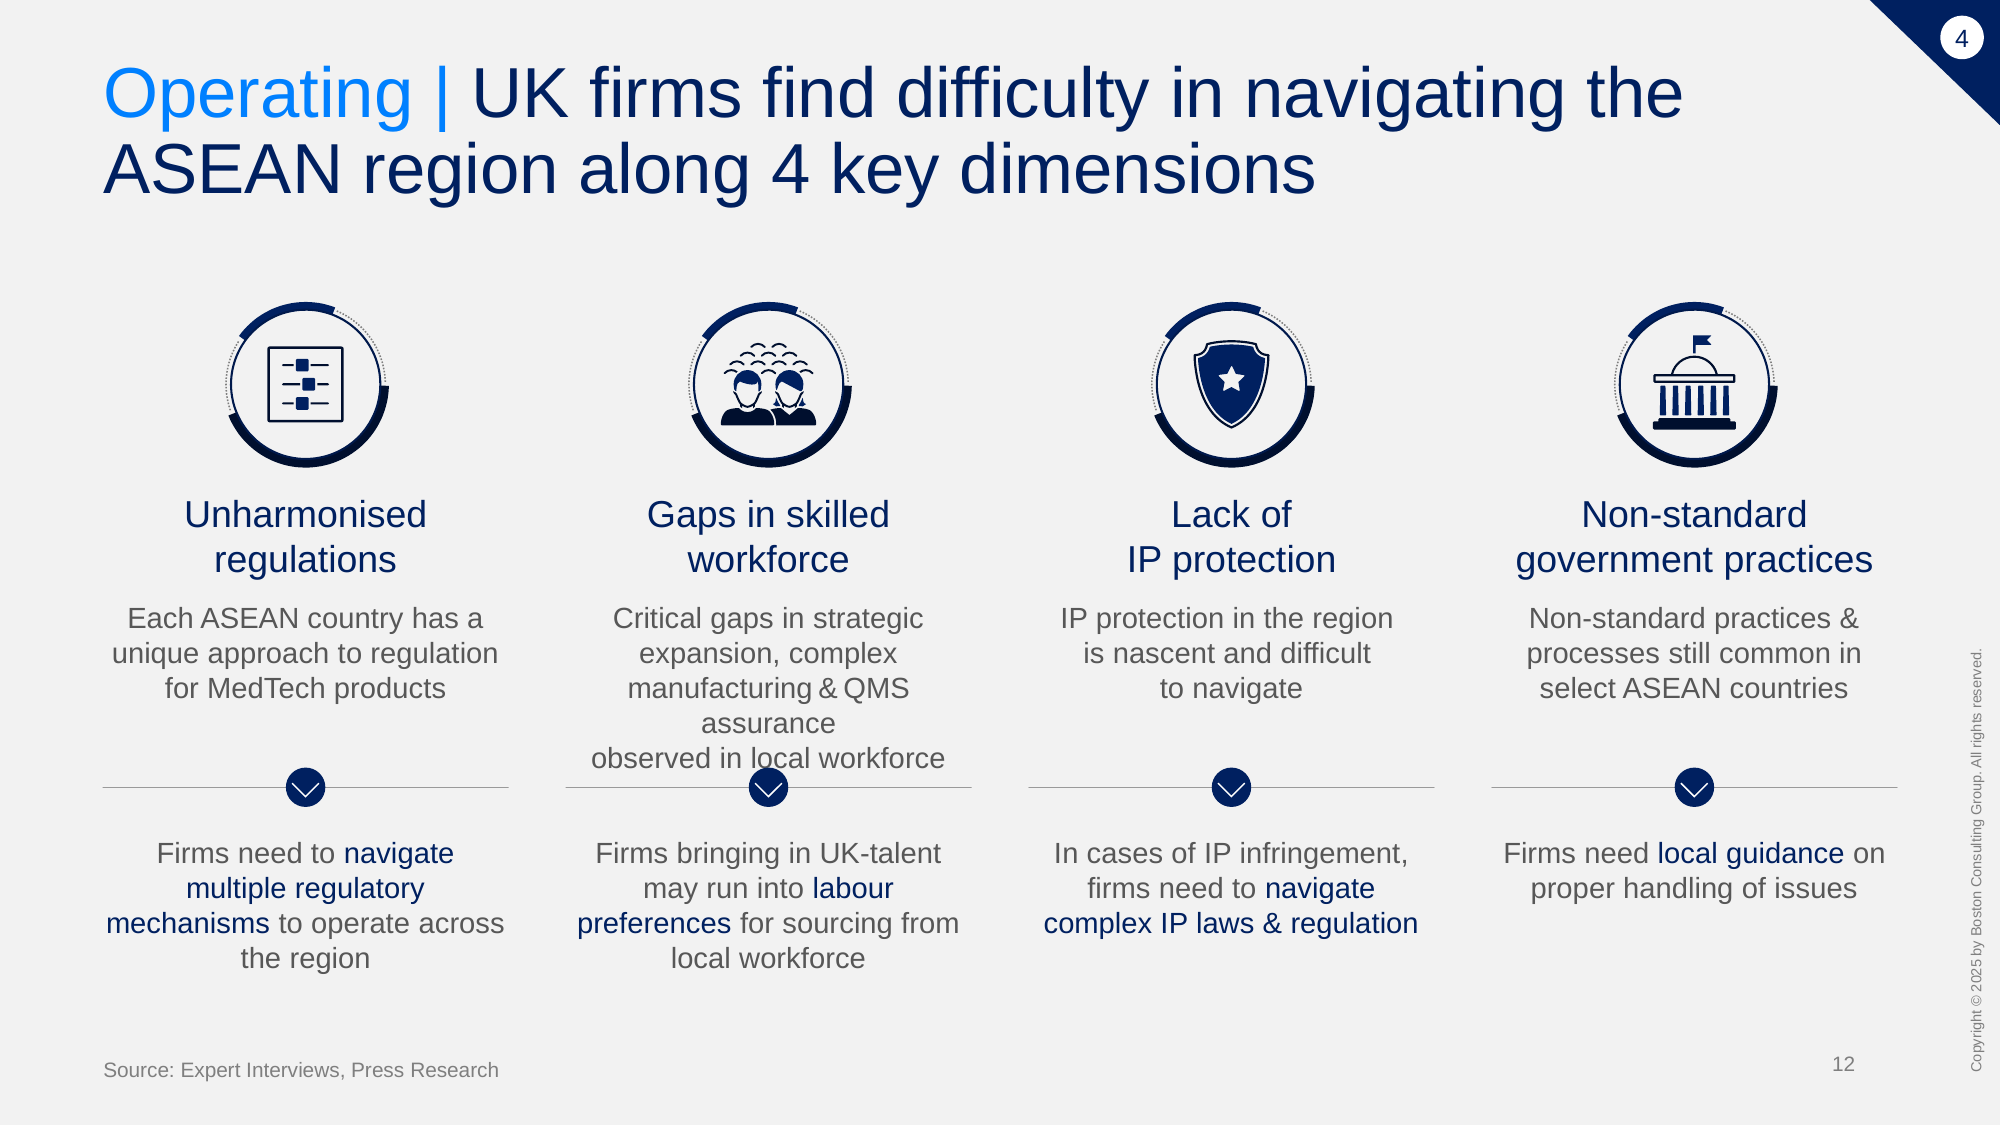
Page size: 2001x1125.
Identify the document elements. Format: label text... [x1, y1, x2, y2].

text_box Source: Expert Interviews, Press Research [103, 1059, 1585, 1082]
text_box IP protection in the region is nascent and difficult to navigate [1029, 599, 1434, 741]
text_box [691, 301, 852, 468]
text_box [1869, 0, 2000, 126]
text_box Each ASEAN country has a unique approach to regulation for MedTech products [103, 599, 509, 741]
text_box Firms need to navigate multiple regulatory mechanisms to operate across the region [103, 833, 509, 1011]
text_box In cases of IP infringement, firms need to navigate complex IP laws & regulation [1029, 833, 1434, 1011]
text_box Firms bringing in UK-talent may run into labour preferences for sourcing from local workforce [566, 833, 972, 1011]
text_box [228, 301, 389, 468]
text_box Non-standard practices & processes still common in select ASEAN countries [1492, 599, 1897, 741]
text_box Critical gaps in strategic expansion, complex manufacturing & QMS assurance observed in local workforce [566, 599, 972, 741]
text_box Non-standard government practices [1492, 488, 1897, 580]
text_box [1617, 301, 1778, 468]
text_box Firms need local guidance on proper handling of issues [1492, 833, 1897, 1011]
text_box Gaps in skilled workforce [566, 488, 972, 580]
text_box 4 [1940, 15, 1984, 60]
text_box Unharmonised regulations [103, 488, 509, 580]
text_box [1212, 768, 1251, 807]
text_box [1675, 768, 1714, 807]
text_box Lack of IP protection [1029, 488, 1434, 580]
text_box [749, 768, 788, 807]
title Operating | UK firms find difficulty in navigating the ASEAN region along 4 key dimensions [103, 55, 1897, 211]
text_box [286, 768, 325, 807]
text_box [1154, 301, 1315, 468]
